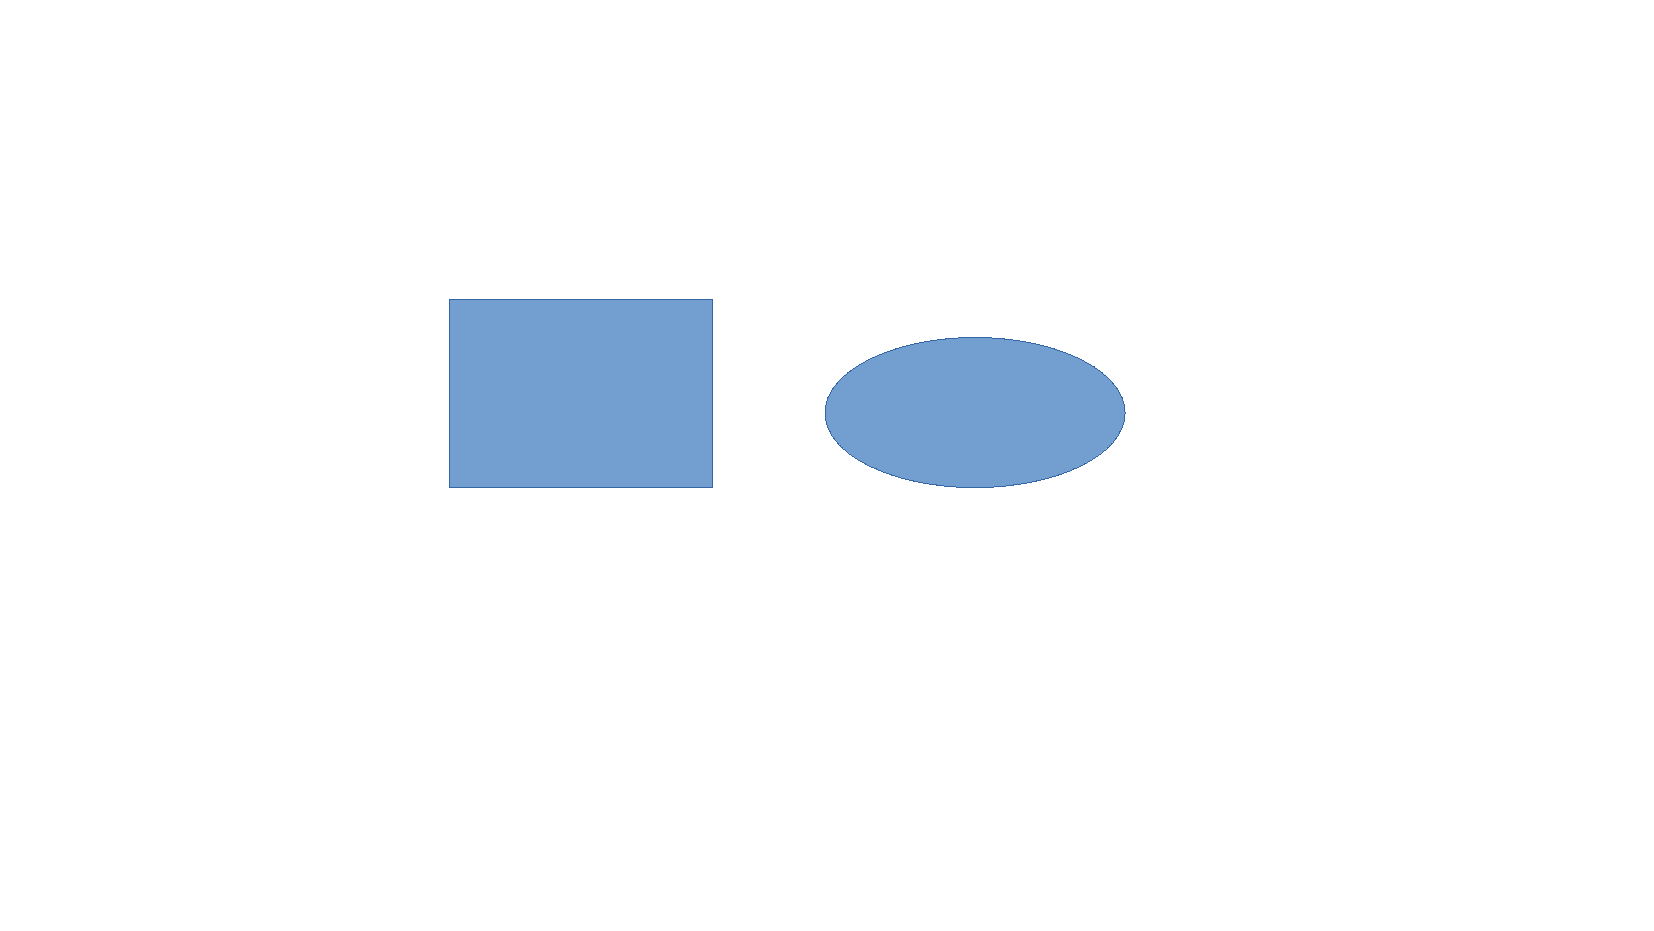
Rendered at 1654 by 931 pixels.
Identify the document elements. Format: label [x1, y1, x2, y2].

text_box [449, 299, 713, 488]
text_box [825, 337, 1126, 488]
